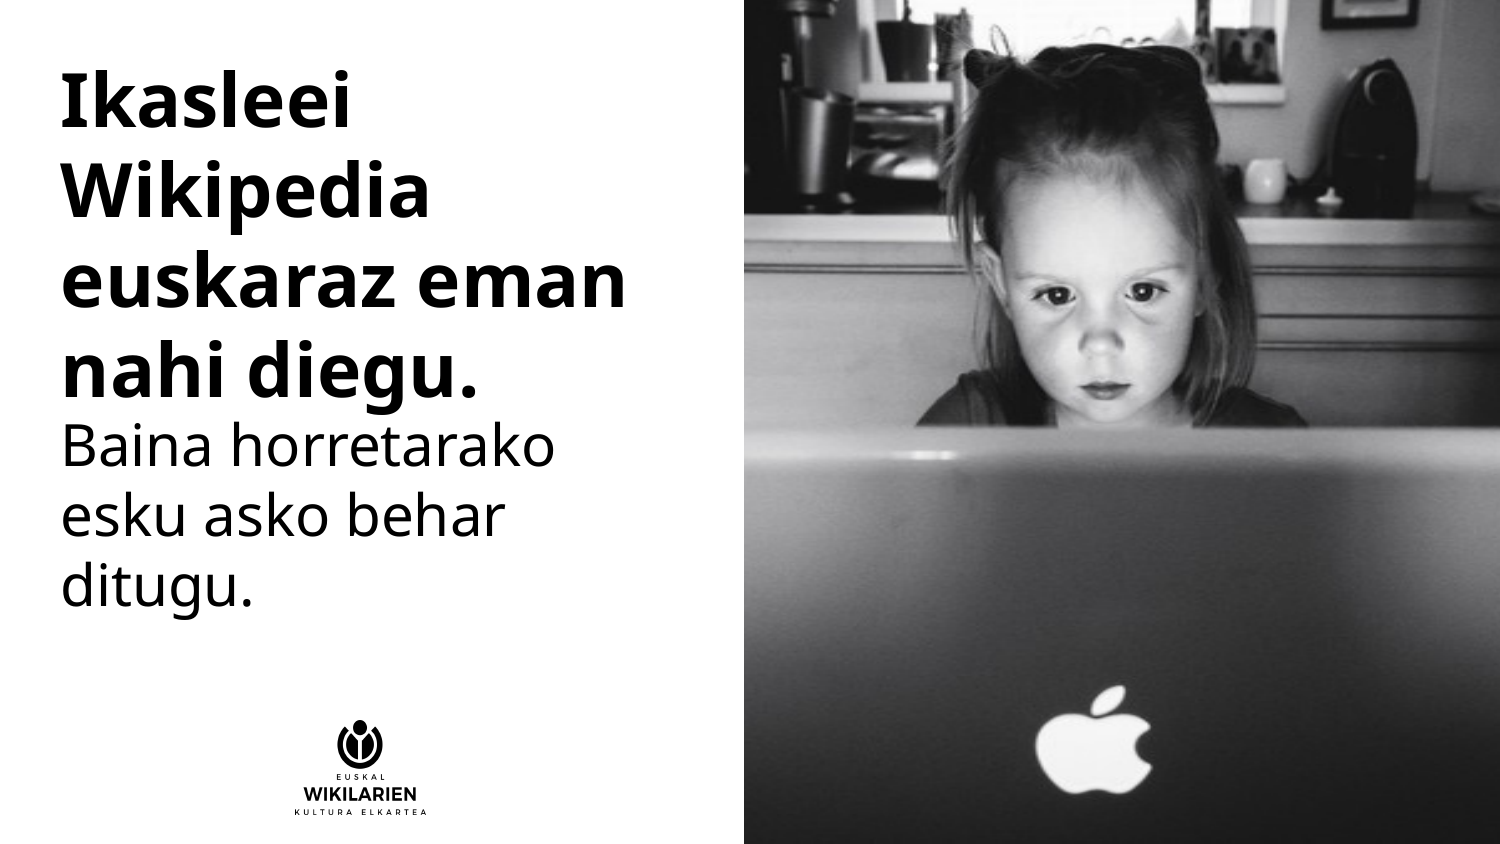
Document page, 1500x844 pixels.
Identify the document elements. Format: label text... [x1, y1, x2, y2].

picture [295, 720, 426, 815]
text_box Baina horretarako esku asko behar ditugu. [45, 425, 650, 601]
title Ikasleei Wikipedia euskaraz eman nahi diegu. [45, 37, 710, 199]
picture [744, 0, 1500, 844]
